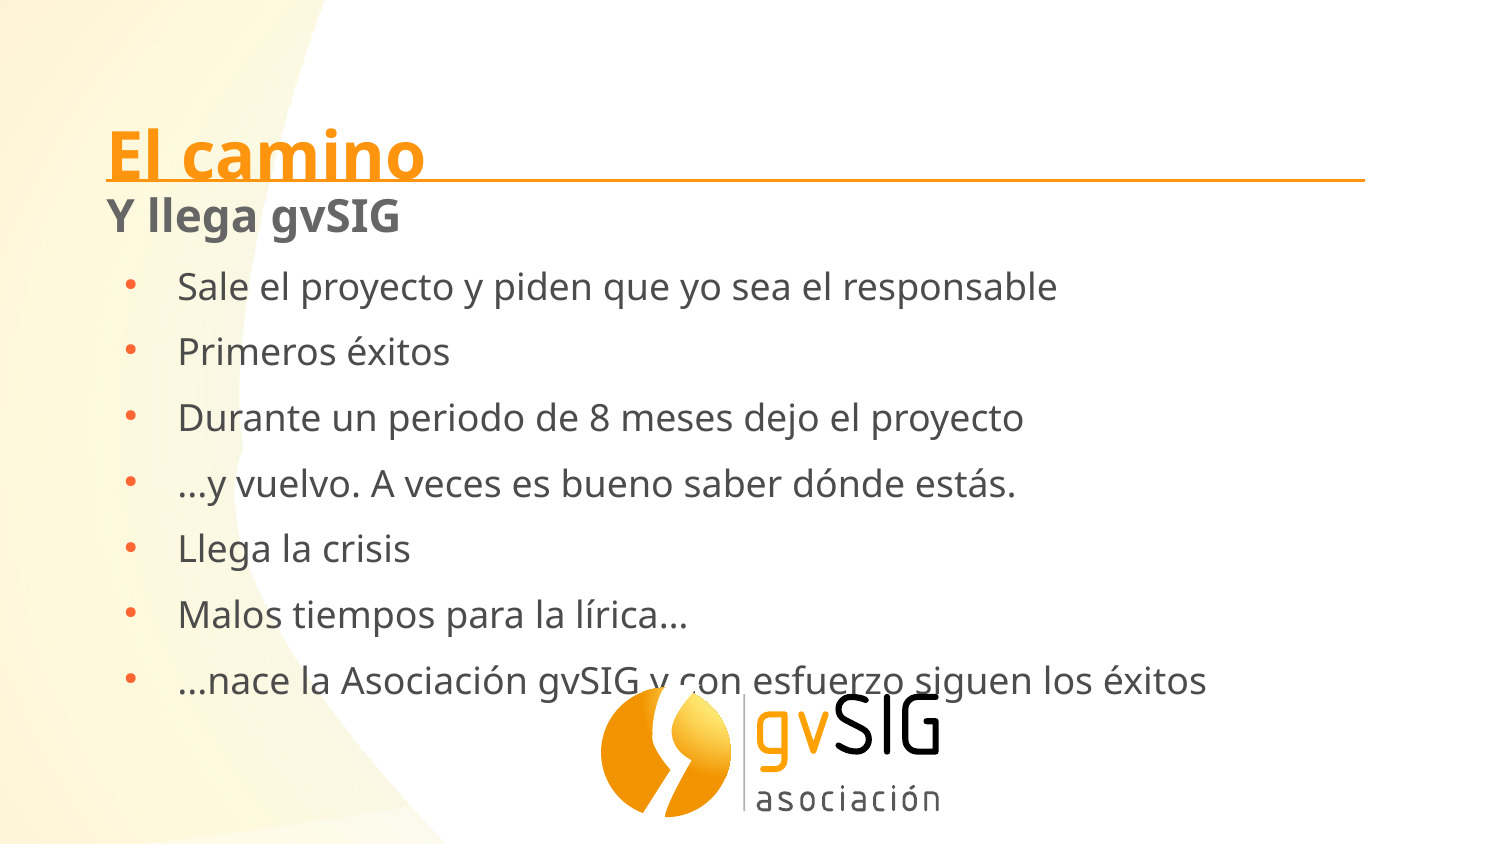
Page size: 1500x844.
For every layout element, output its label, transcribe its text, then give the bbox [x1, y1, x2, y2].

title El camino [106, 115, 1457, 193]
picture [0, 0, 1500, 844]
text_box Y llega gvSIG [106, 183, 1205, 247]
list Sale el proyecto y piden que yo sea el responsable Primeros éxitos Durante un periodo de 8 meses dejo el proyecto ...y vuelvo. A veces es bueno saber dónde estás. Llega la crisis Malos tiempos para la lírica… ...nace la Asociación gvSIG y con esfuerzo siguen los éxitos [106, 194, 1366, 766]
